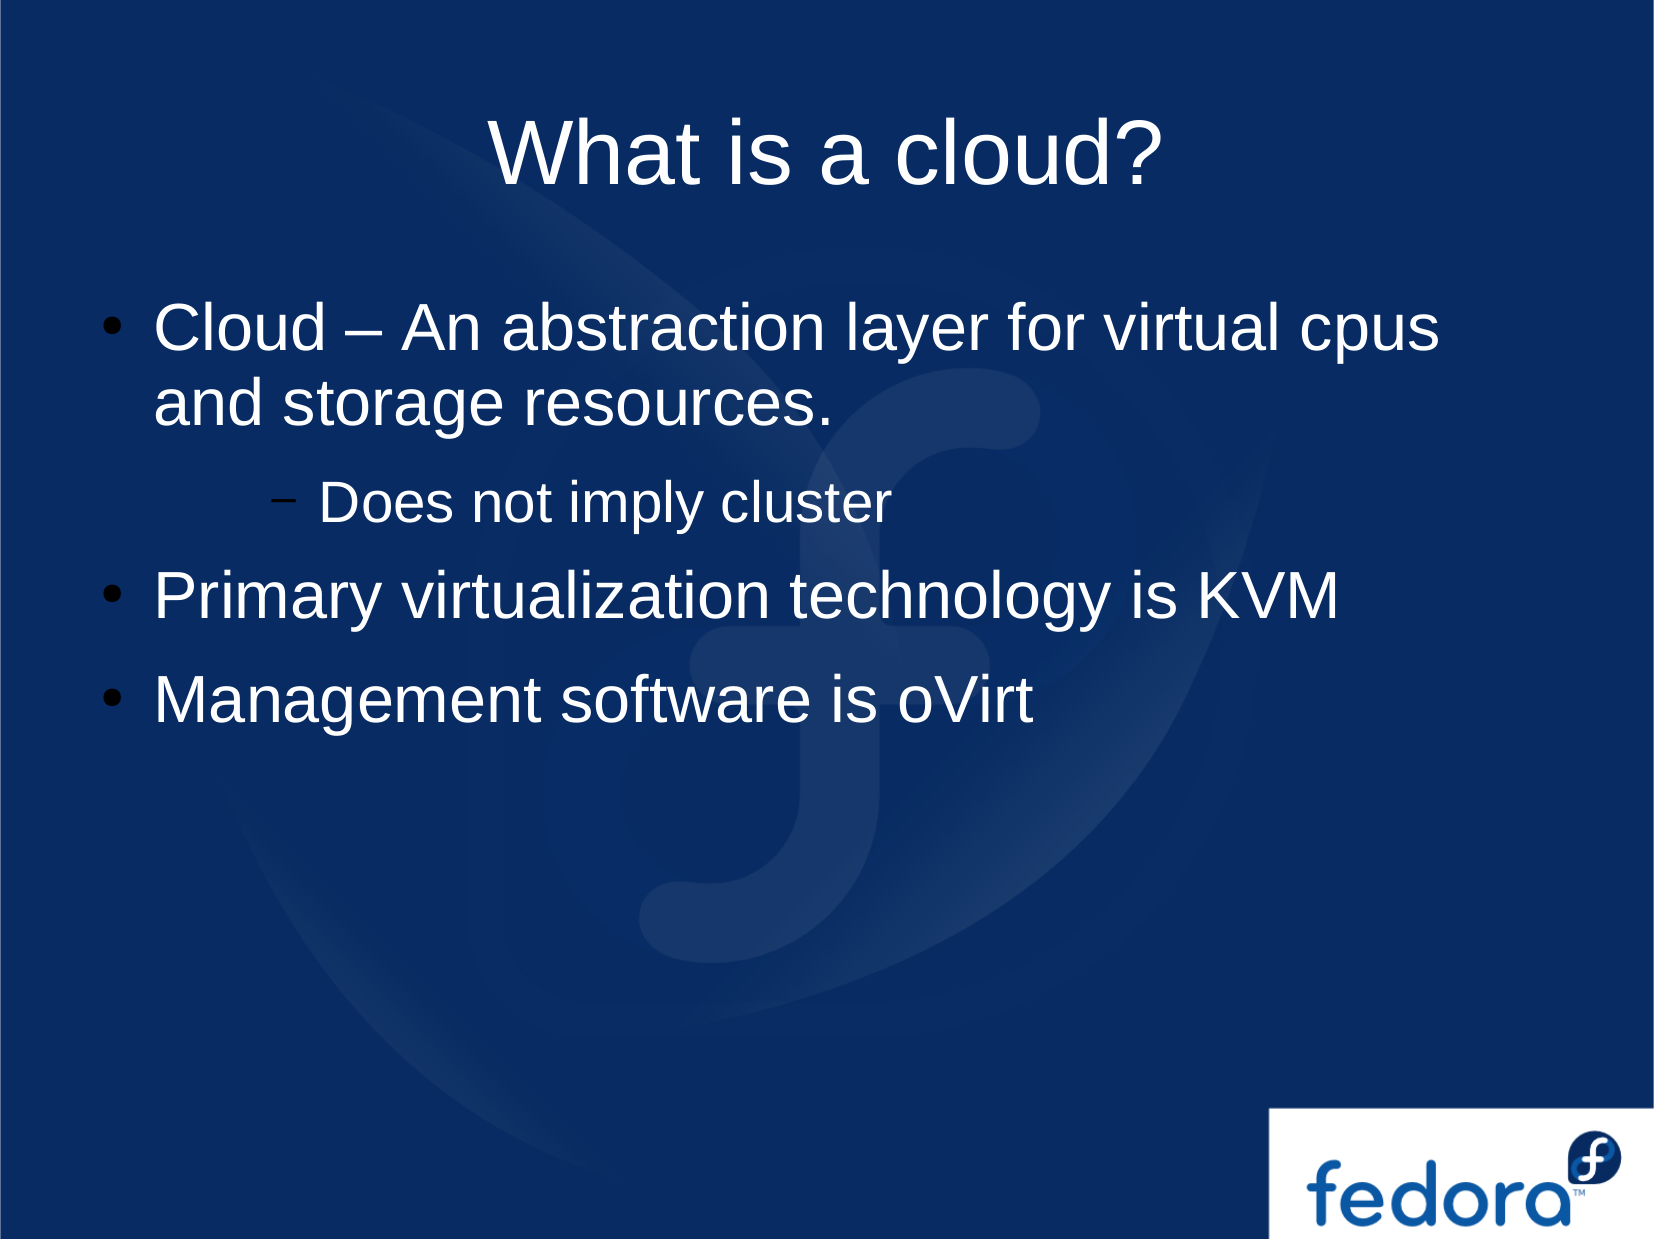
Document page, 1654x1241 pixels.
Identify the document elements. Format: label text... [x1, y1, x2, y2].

picture [0, 0, 1654, 1239]
list Cloud – An abstraction layer for virtual cpus and storage resources. Does not imply cluster Primary virtualization technology is KVM Management software is oVirt [82, 290, 1571, 1109]
title What is a cloud? [82, 49, 1571, 257]
